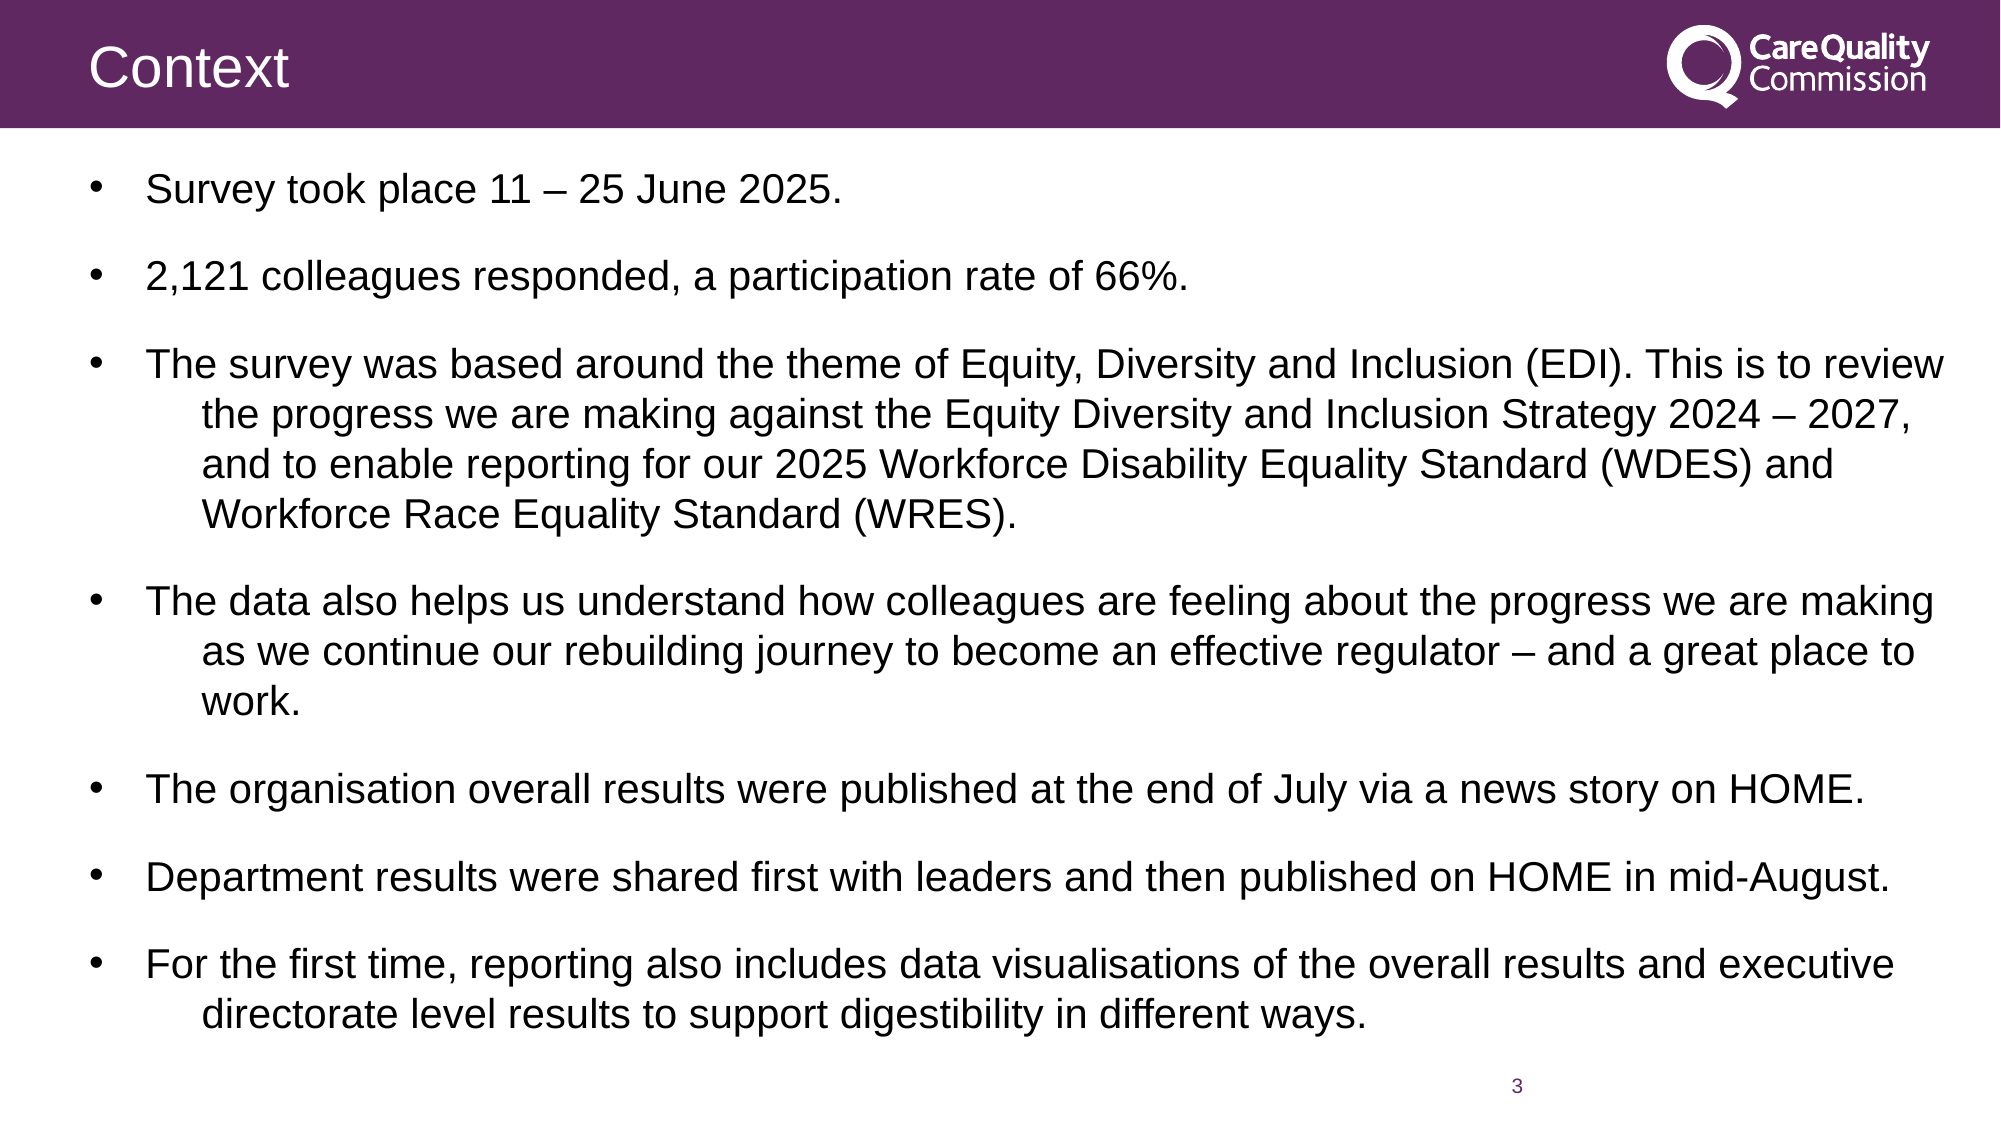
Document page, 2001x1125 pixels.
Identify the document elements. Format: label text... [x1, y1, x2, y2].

text_box Survey took place 11 – 25 June 2025. 2,121 colleagues responded, a participation rate of 66%. The survey was based around the theme of Equity, Diversity and Inclusion (EDI). This is to review the progress we are making against the Equity Diversity and Inclusion Strategy 2024 – 2027, and to enable reporting for our 2025 Workforce Disability Equality Standard (WDES) and Workforce Race Equality Standard (WRES). The data also helps us understand how colleagues are feeling about the progress we are making as we continue our rebuilding journey to become an effective regulator – and a great place to work. The organisation overall results were published at the end of July via a news story on HOME. Department results were shared first with leaders and then published on HOME in mid-August. For the first time, reporting also includes data visualisations of the overall results and executive directorate level results to support digestibility in different ways. [74, 154, 1966, 1053]
title Context [0, 0, 1647, 129]
text_box 3 [1511, 1053, 1929, 1098]
